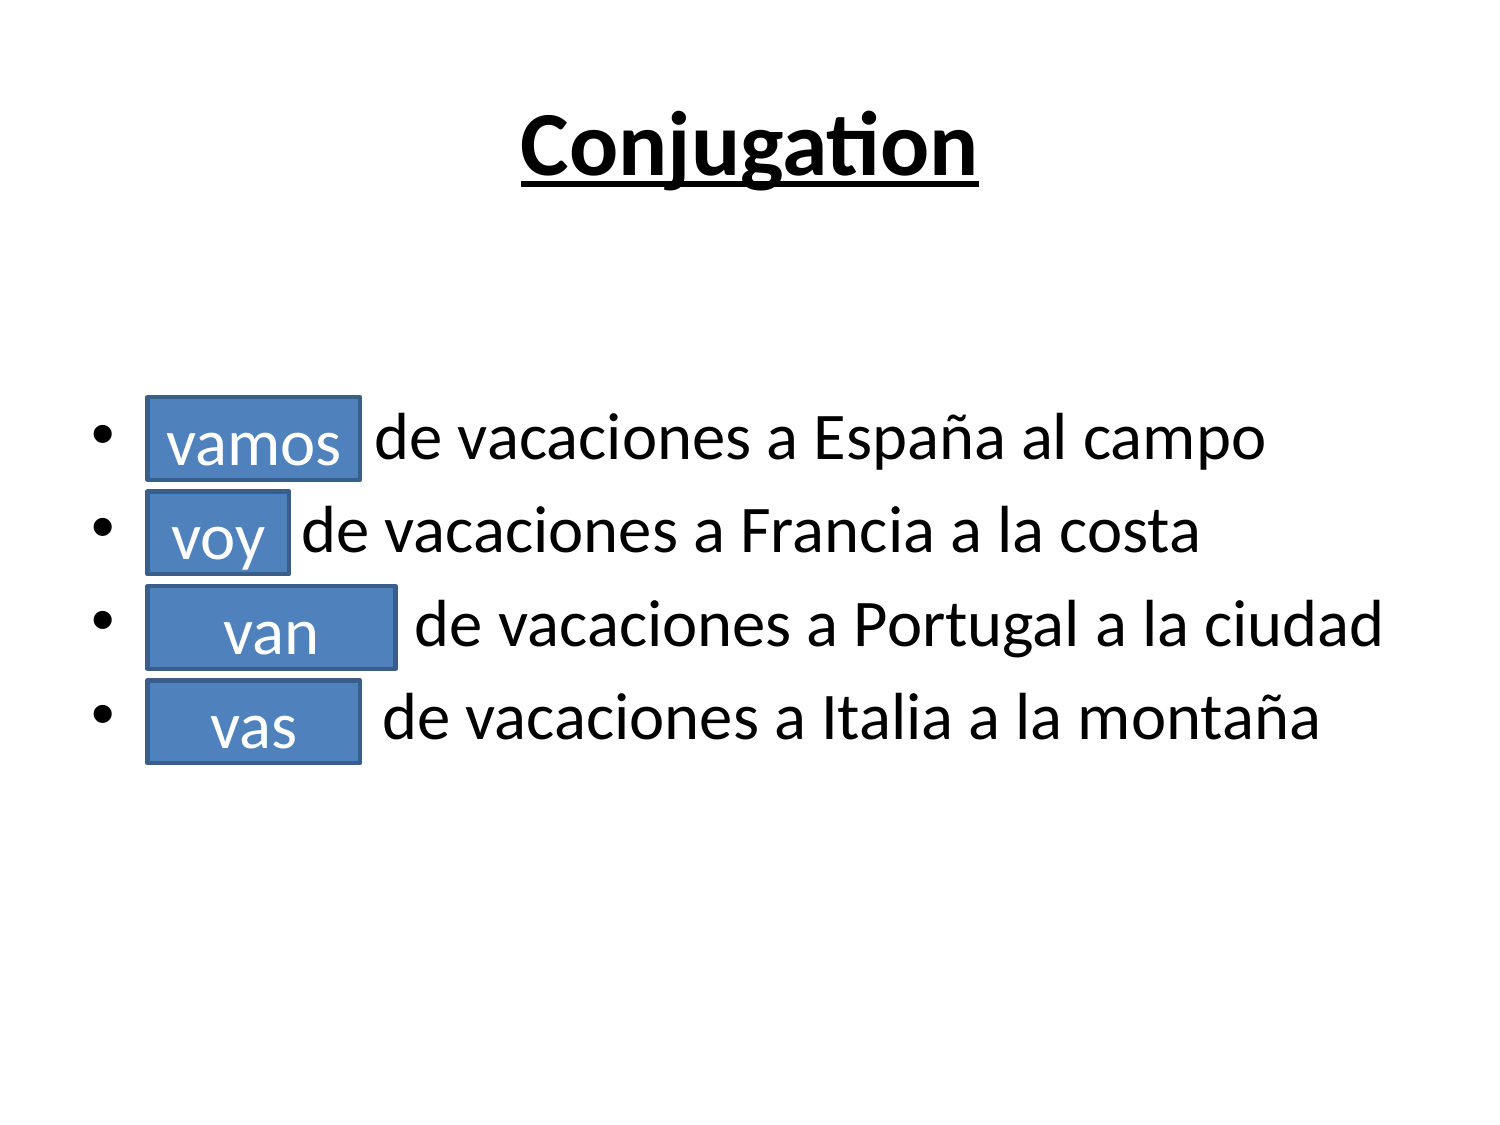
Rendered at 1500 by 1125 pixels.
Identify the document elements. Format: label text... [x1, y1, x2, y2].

list (We go) de vacaciones a España al campo (I go) de vacaciones a Francia a la costa (They go) de vacaciones a Portugal a la ciudad (You go) de vacaciones a Italia a la montaña [76, 385, 1427, 910]
title Conjugation [75, 45, 1425, 233]
text_box vamos [147, 397, 361, 480]
text_box voy [147, 491, 290, 575]
text_box van [147, 586, 396, 669]
text_box vas [147, 680, 361, 764]
